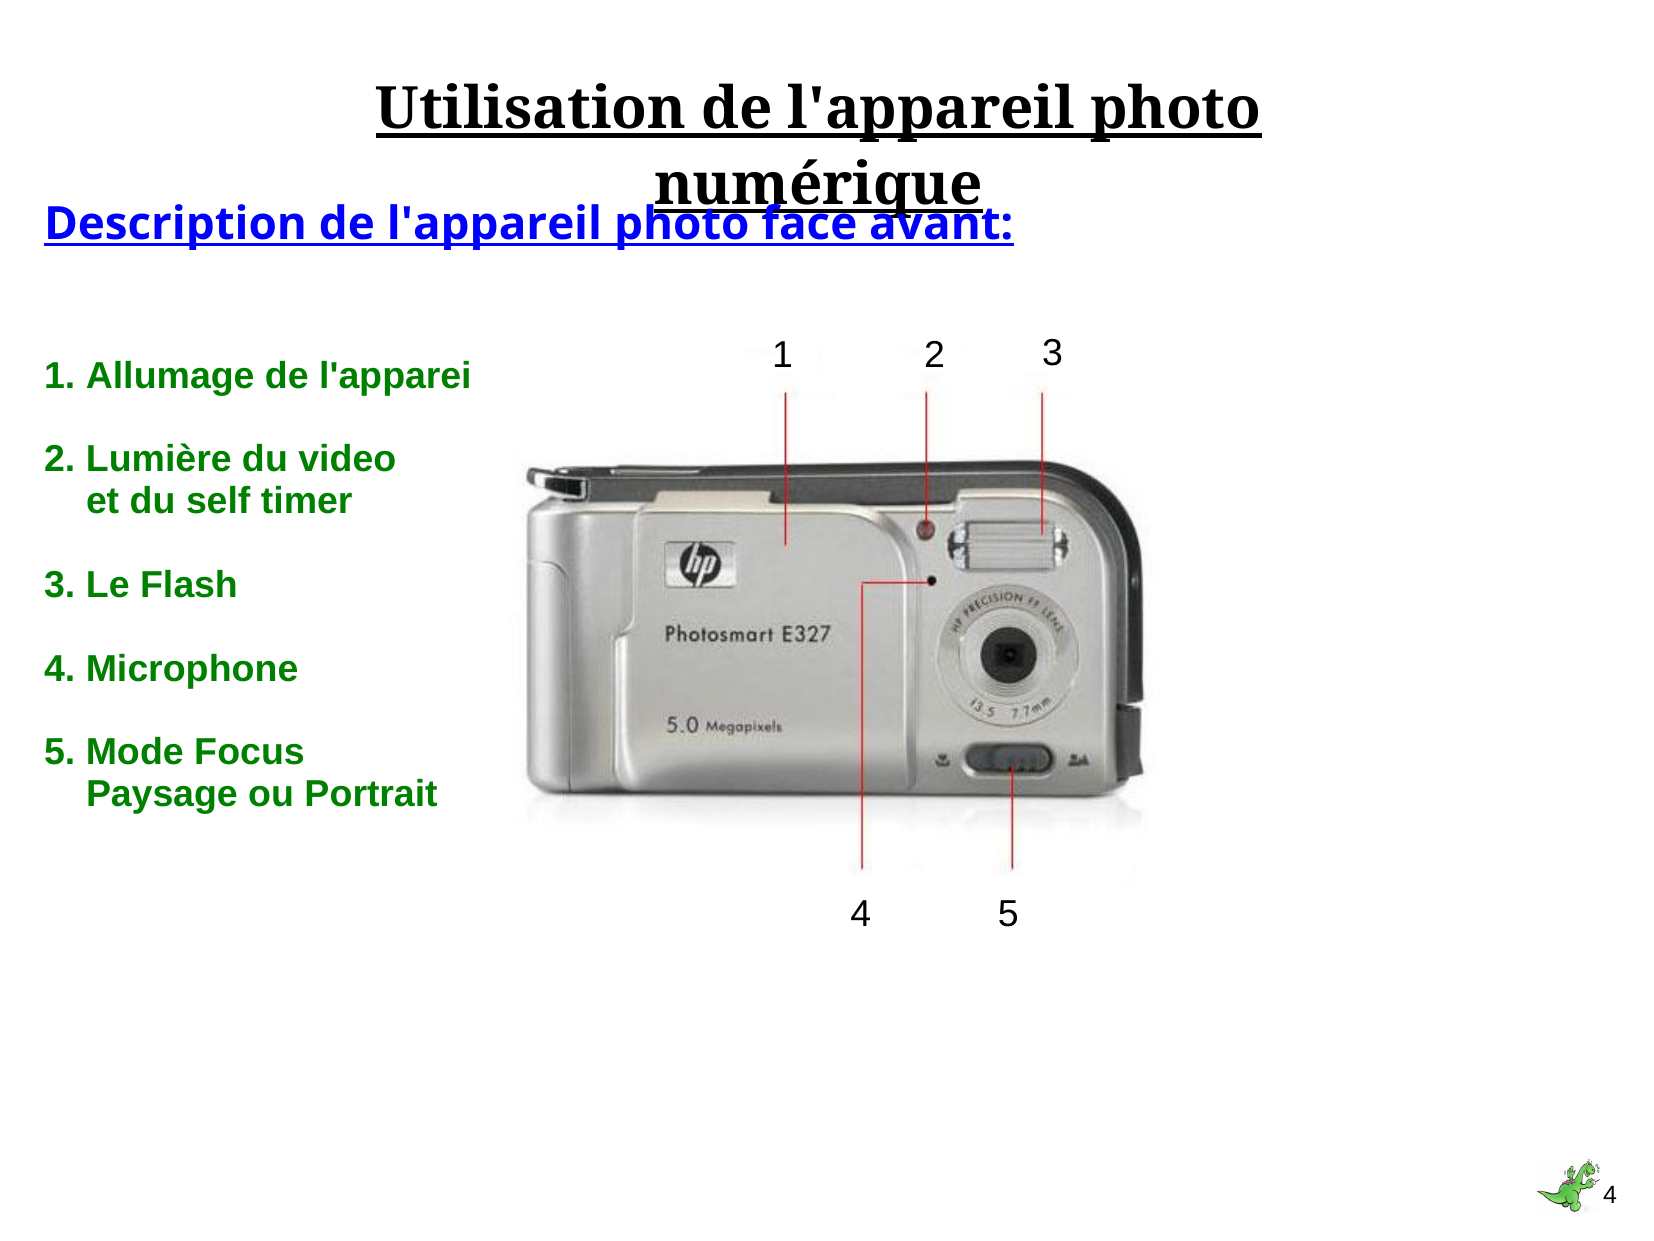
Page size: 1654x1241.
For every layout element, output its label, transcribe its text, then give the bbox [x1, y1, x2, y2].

text_box 2 [894, 326, 975, 384]
text_box Description de l'appareil photo face avant: 1. Allumage de l'appareil 2. Lumière du video et du self timer 3. Le Flash 4. Microphone 5. Mode Focus Paysage ou Portrait [29, 177, 1595, 838]
picture [1536, 1157, 1600, 1214]
text_box Utilisation de l'appareil photo numérique [206, 57, 1431, 148]
text_box 5 [983, 885, 1034, 944]
text_box 4 [835, 885, 887, 944]
text_box 3 [1012, 324, 1093, 382]
text_box 4 [1603, 1180, 1632, 1210]
text_box 1 [738, 327, 827, 385]
picture [472, 324, 1198, 925]
